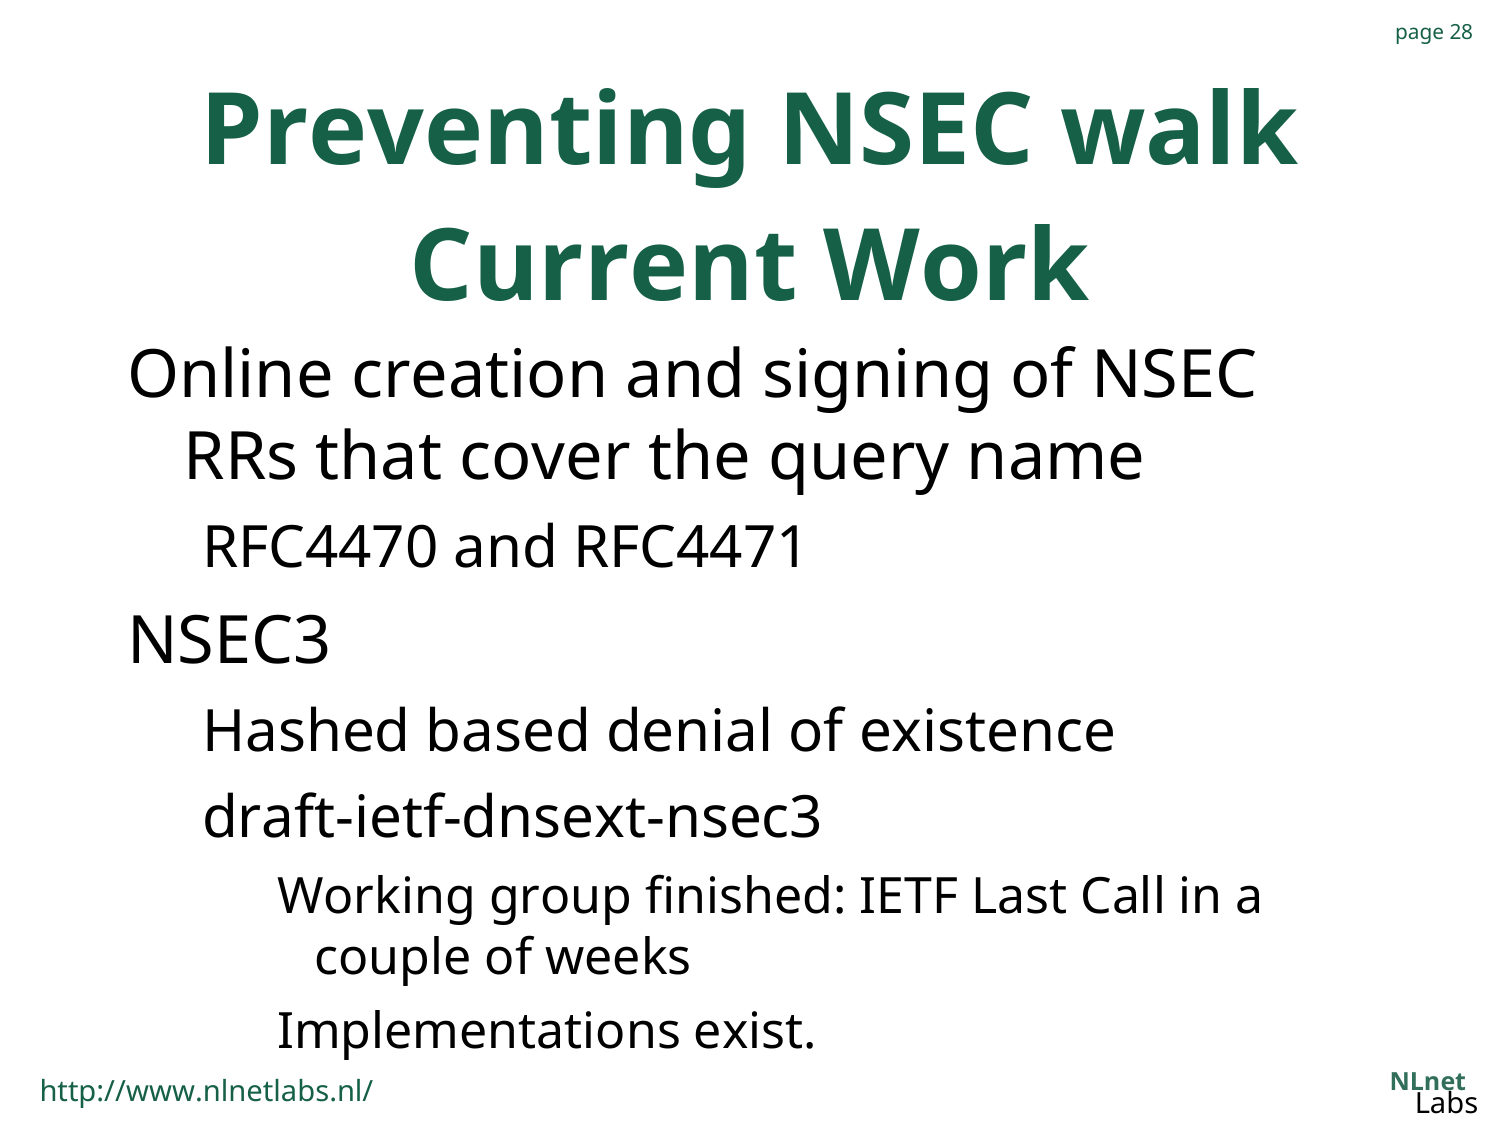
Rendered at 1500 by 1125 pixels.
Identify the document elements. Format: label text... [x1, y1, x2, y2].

title Preventing NSEC walk Current Work [112, 66, 1388, 322]
list Online creation and signing of NSEC RRs that cover the query name RFC4470 and RFC4471 NSEC3 Hashed based denial of existence draft-ietf-dnsext-nsec3 Working group finished: IETF Last Call in a couple of weeks Implementations exist. [112, 324, 1388, 1001]
